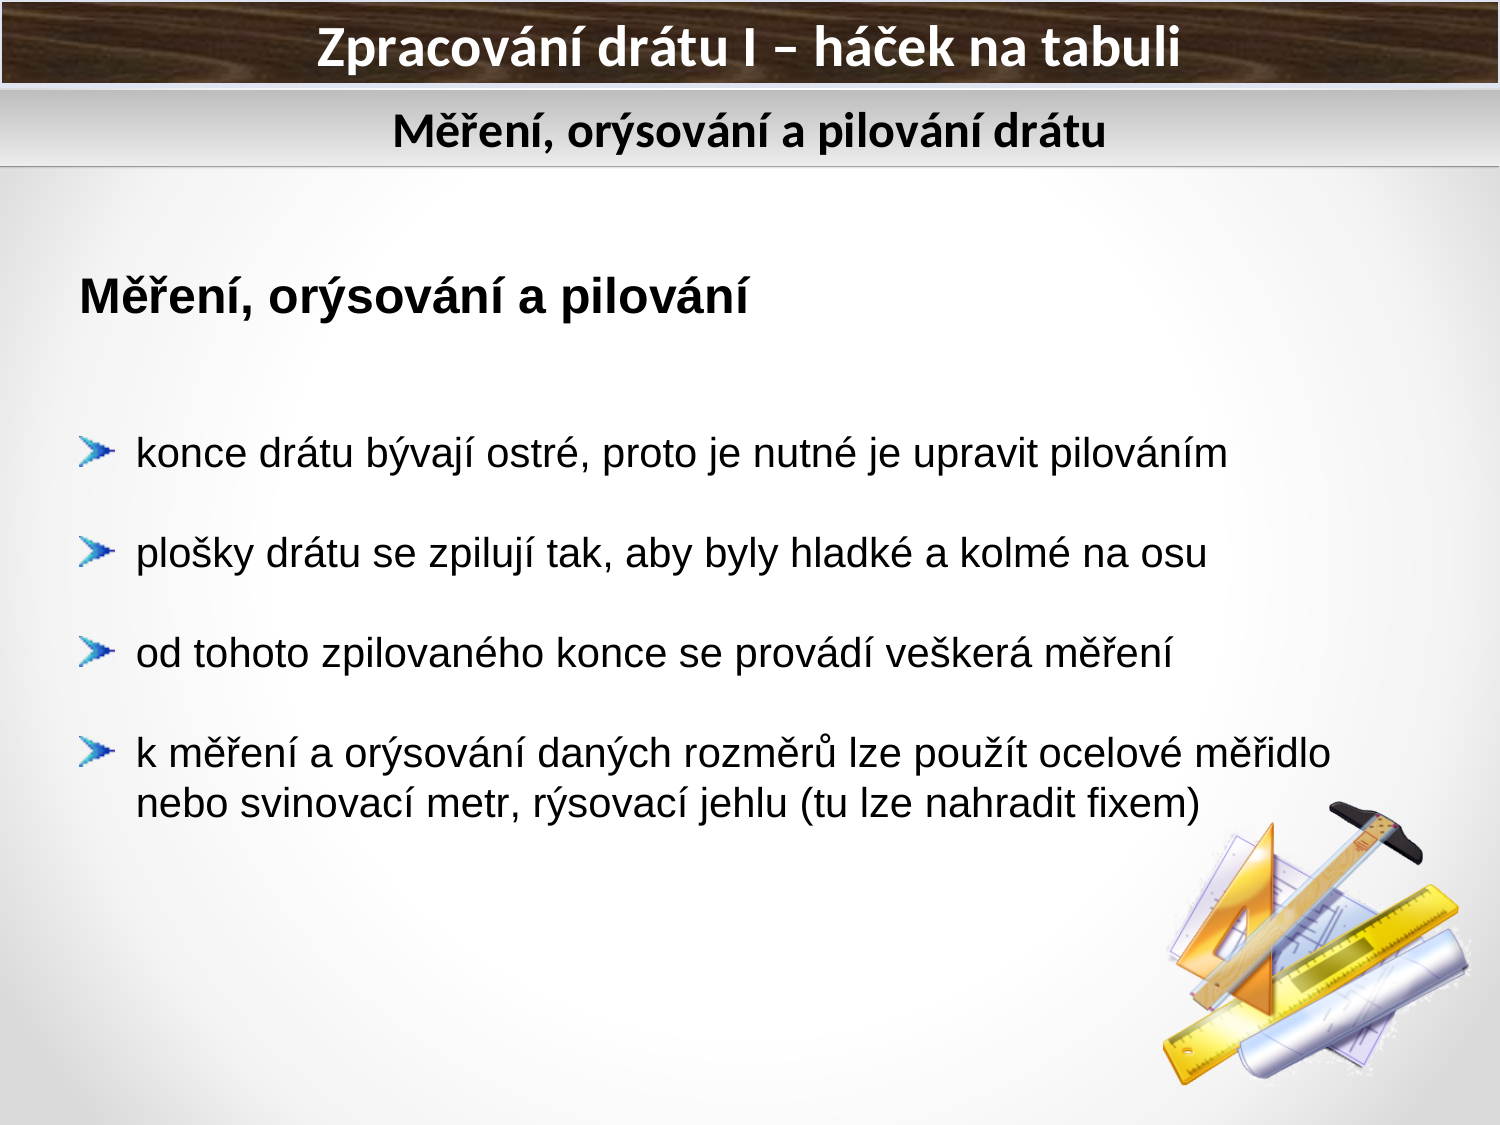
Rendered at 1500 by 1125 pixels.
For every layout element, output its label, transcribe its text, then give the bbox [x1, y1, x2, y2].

text_box Zpracování drátu I – háček na tabuli [0, 0, 1500, 86]
picture [0, 166, 1500, 1125]
picture [0, 86, 1500, 90]
text_box Měření, orýsování a pilování drátu [0, 90, 1500, 166]
text_box konce drátu bývají ostré, proto je nutné je upravit pilováním plošky drátu se zpilují tak, aby byly hladké a kolmé na osu od tohoto zpilovaného konce se provádí veškerá měření k měření a orýsování daných rozměrů lze použít ocelové měřidlo nebo svinovací metr, rýsovací jehlu (tu lze nahradit fixem) [64, 418, 1436, 834]
text_box Měření, orýsování a pilování [64, 255, 1436, 331]
